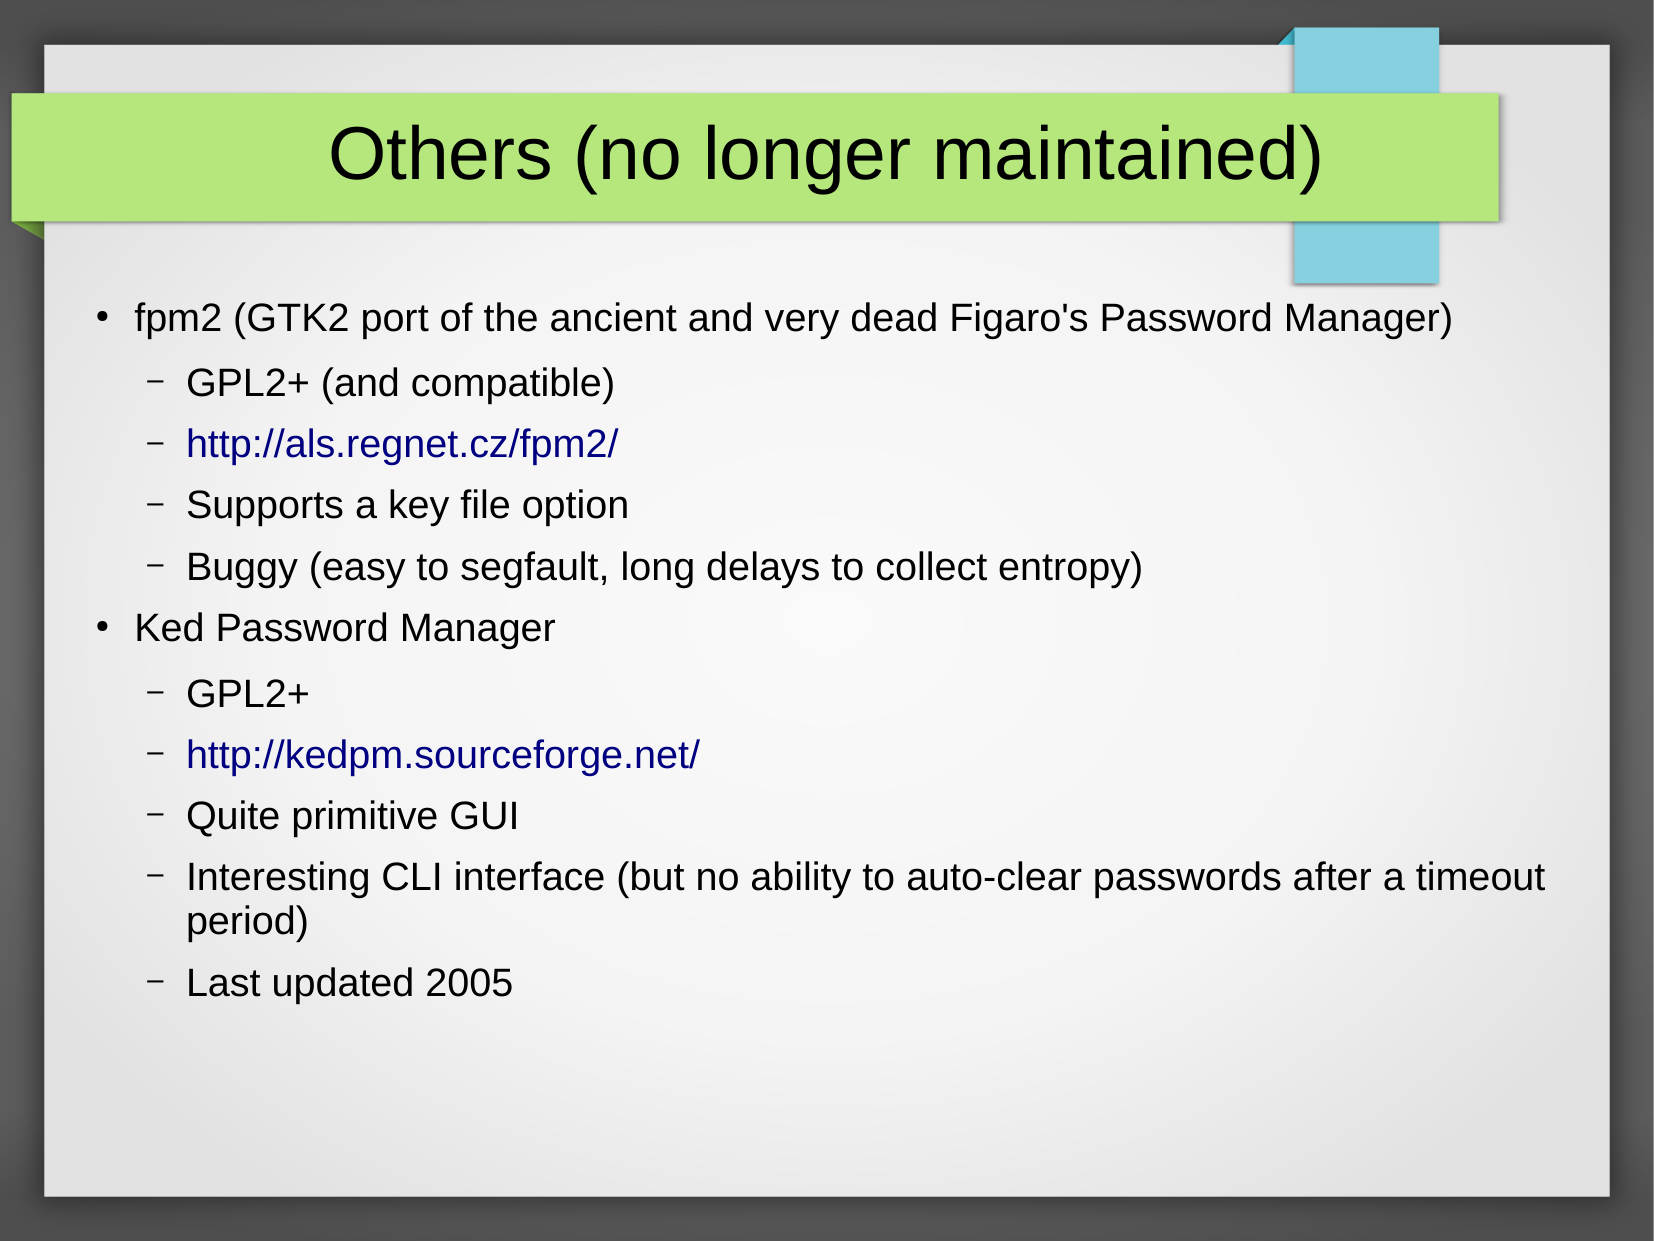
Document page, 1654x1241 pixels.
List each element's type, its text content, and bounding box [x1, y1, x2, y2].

title Others (no longer maintained) [165, 94, 1489, 213]
picture [0, 0, 1654, 1241]
list fpm2 (GTK2 port of the ancient and very dead Figaro's Password Manager) GPL2+ (and compatible) http://als.regnet.cz/fpm2/ Supports a key file option Buggy (easy to segfault, long delays to collect entropy) Ked Password Manager GPL2+ http://kedpm.sourceforge.net/ Quite primitive GUI Interesting CLI interface (but no ability to auto-clear passwords after a timeout period) Last updated 2005 [82, 295, 1571, 1015]
